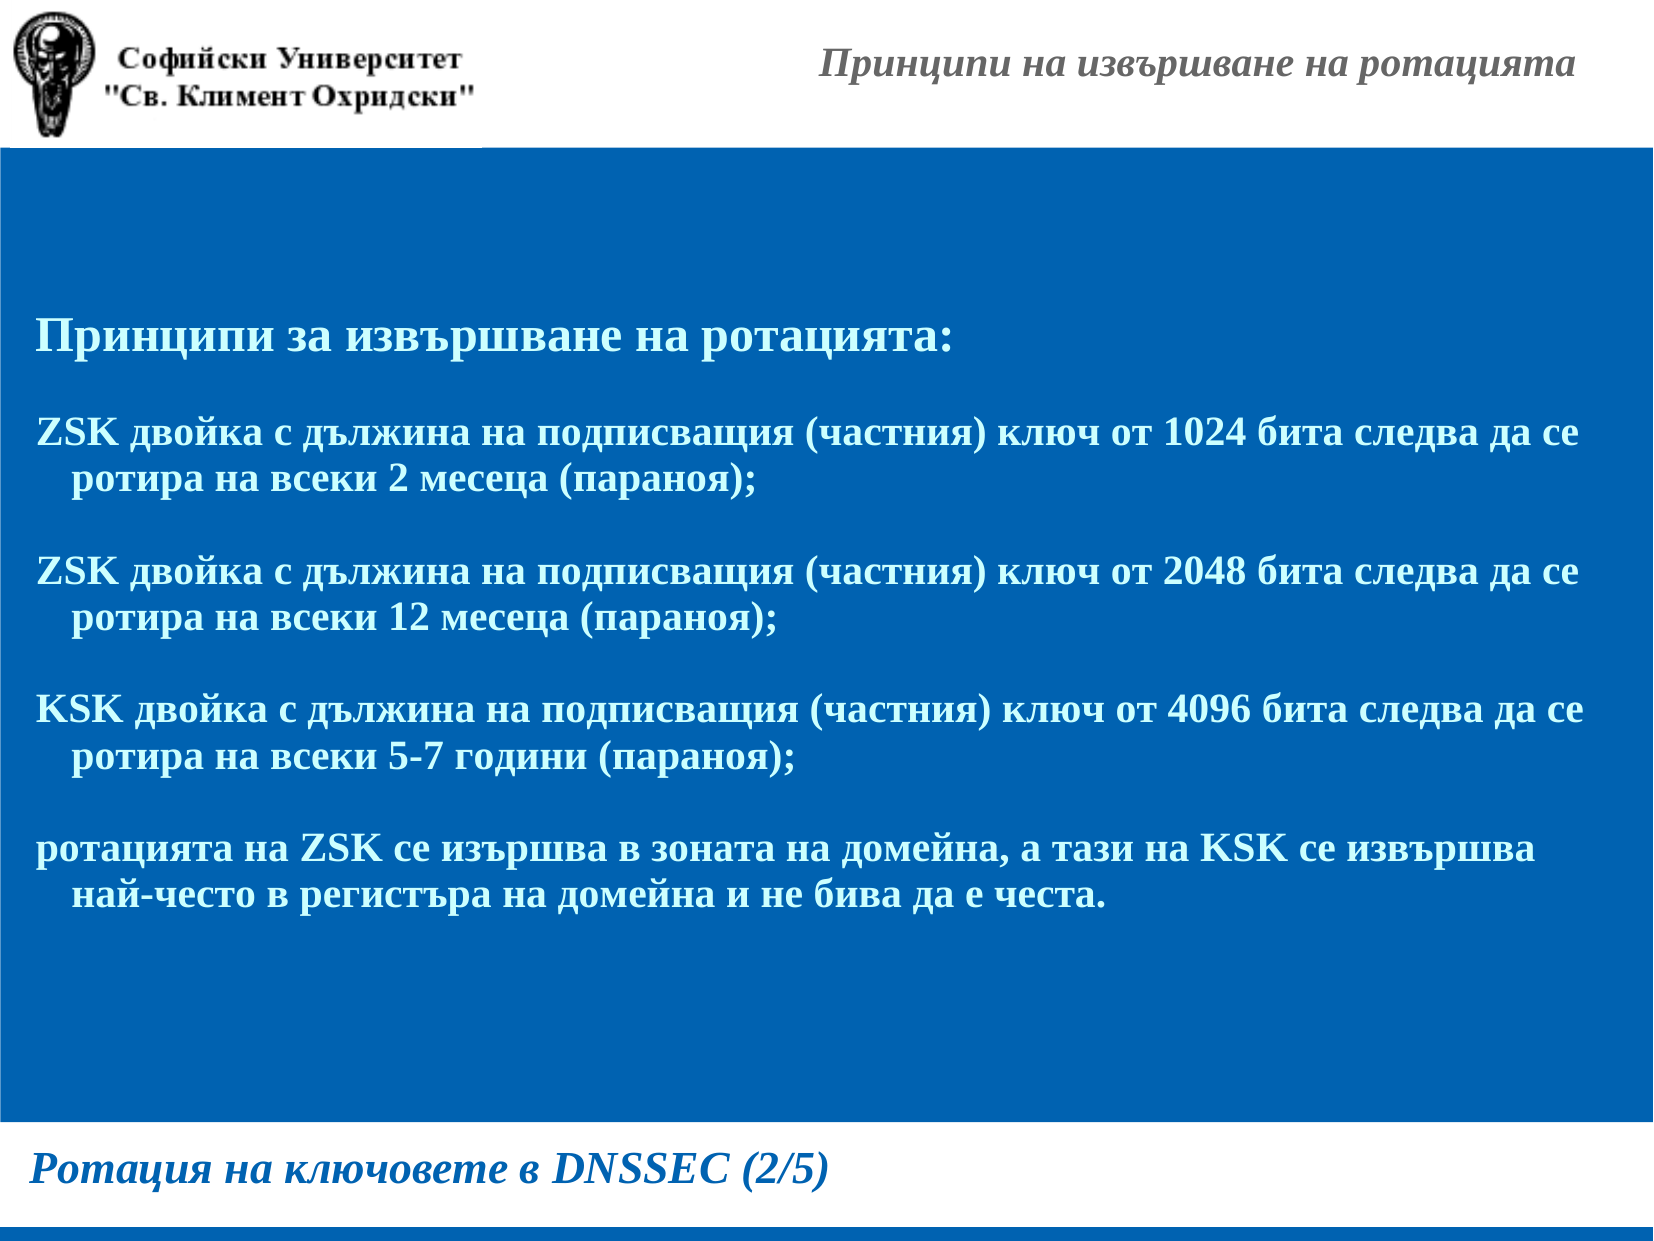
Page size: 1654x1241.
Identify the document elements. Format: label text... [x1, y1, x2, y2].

picture [10, 0, 482, 148]
text_box Ротация на ключовете в DNSSEC (2/5) [29, 1143, 846, 1211]
text_box Принципи за извършване на ротацията: ZSK двойка с дължина на подписващия (частния) ключ от 1024 бита следва да се ротира на всеки 2 месеца (параноя); ZSK двойка с дължина на подписващия (частния) ключ от 2048 бита следва да се ротира на всеки 12 месеца (параноя); KSK двойка с дължина на подписващия (частния) ключ от 4096 бита следва да се ротира на всеки 5-7 години (параноя); ротацията на ZSK се изършва в зоната на домейна, а тази на KSK се извършва най-често в регистъра на домейна и не бива да е честа. [0, 147, 1653, 1123]
title Принципи на извършване на ротацията [768, 2, 1652, 121]
